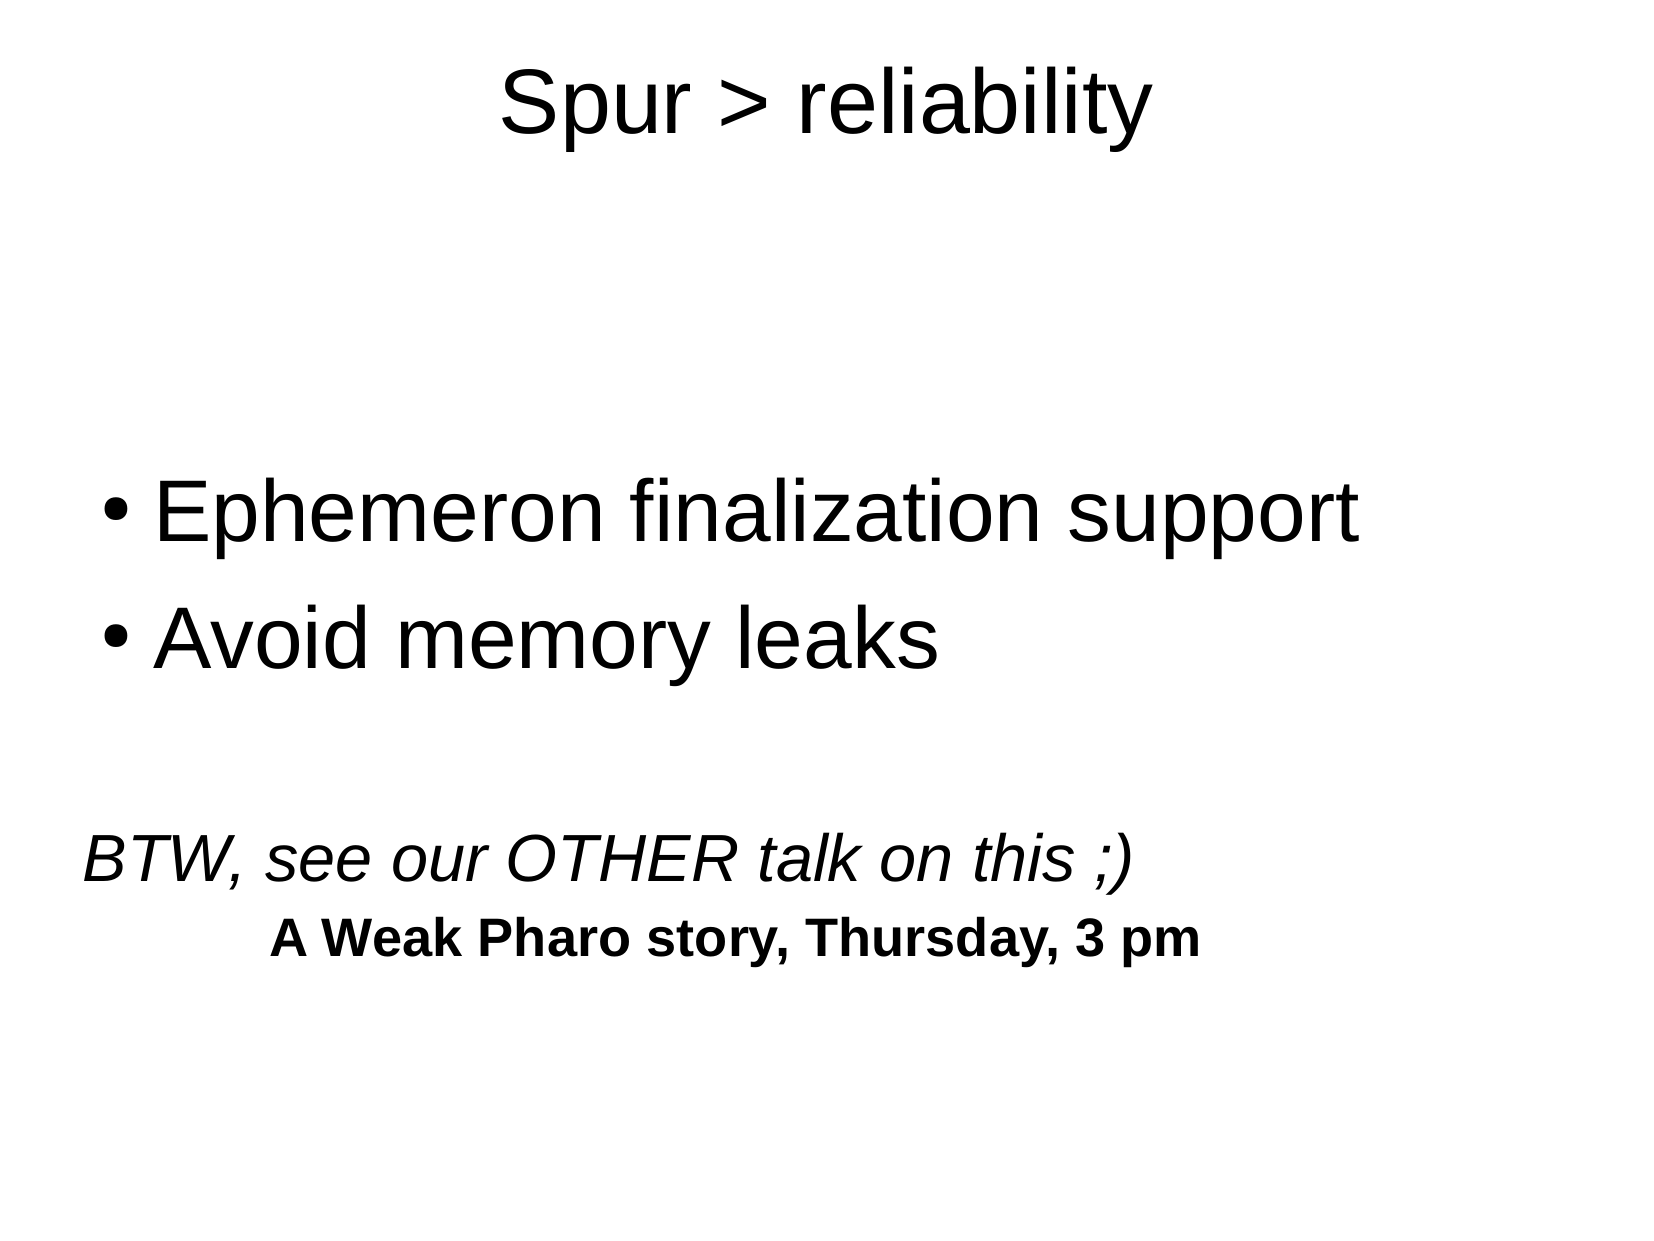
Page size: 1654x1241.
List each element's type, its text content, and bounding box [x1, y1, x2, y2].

title Spur > reliability [82, 49, 1571, 257]
list Ephemeron finalization support Avoid memory leaks BTW, see our OTHER talk on this ;) [82, 335, 1571, 1055]
text_box A Weak Pharo story, Thursday, 3 pm [255, 899, 1336, 976]
